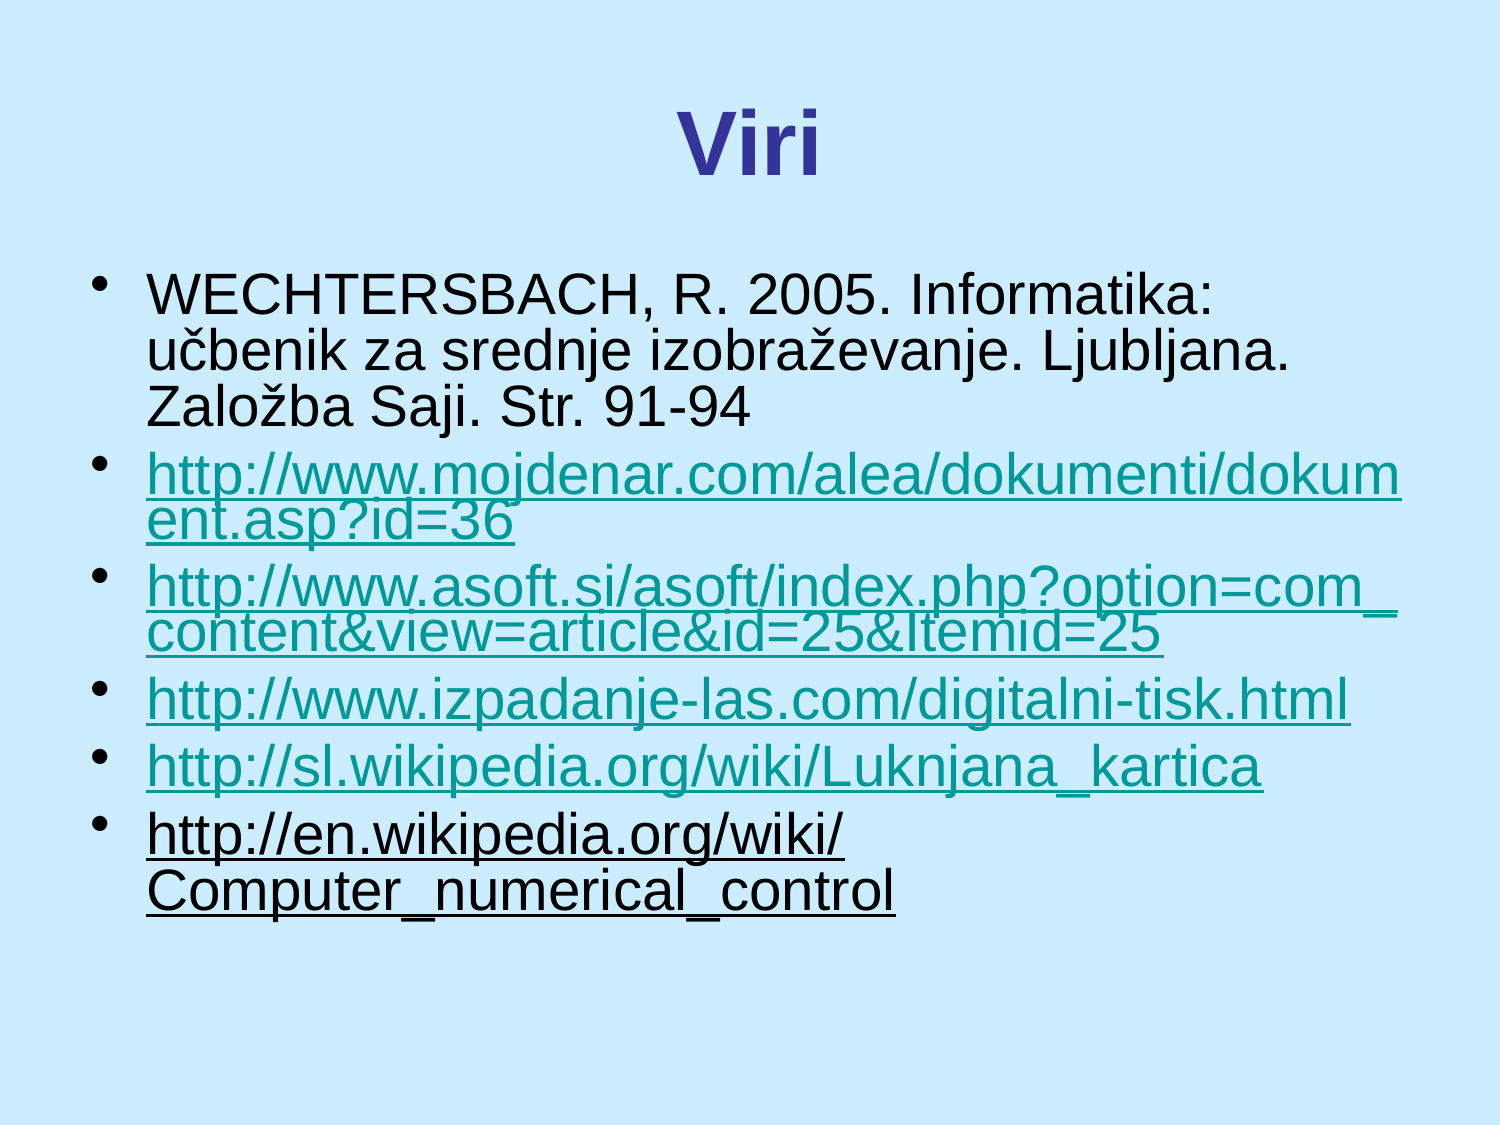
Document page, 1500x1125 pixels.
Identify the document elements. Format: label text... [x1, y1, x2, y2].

list WECHTERSBACH, R. 2005. Informatika: učbenik za srednje izobraževanje. Ljubljana. Založba Saji. Str. 91-94 http://www.mojdenar.com/alea/dokumenti/dokument.asp?id=36 http://www.asoft.si/asoft/index.php?option=com_content&view=article&id=25&Itemid=25 http://www.izpadanje-las.com/digitalni-tisk.html http://sl.wikipedia.org/wiki/Luknjana_kartica http://en.wikipedia.org/wiki/Computer_numerical_control [75, 262, 1425, 977]
title Viri [75, 45, 1425, 233]
